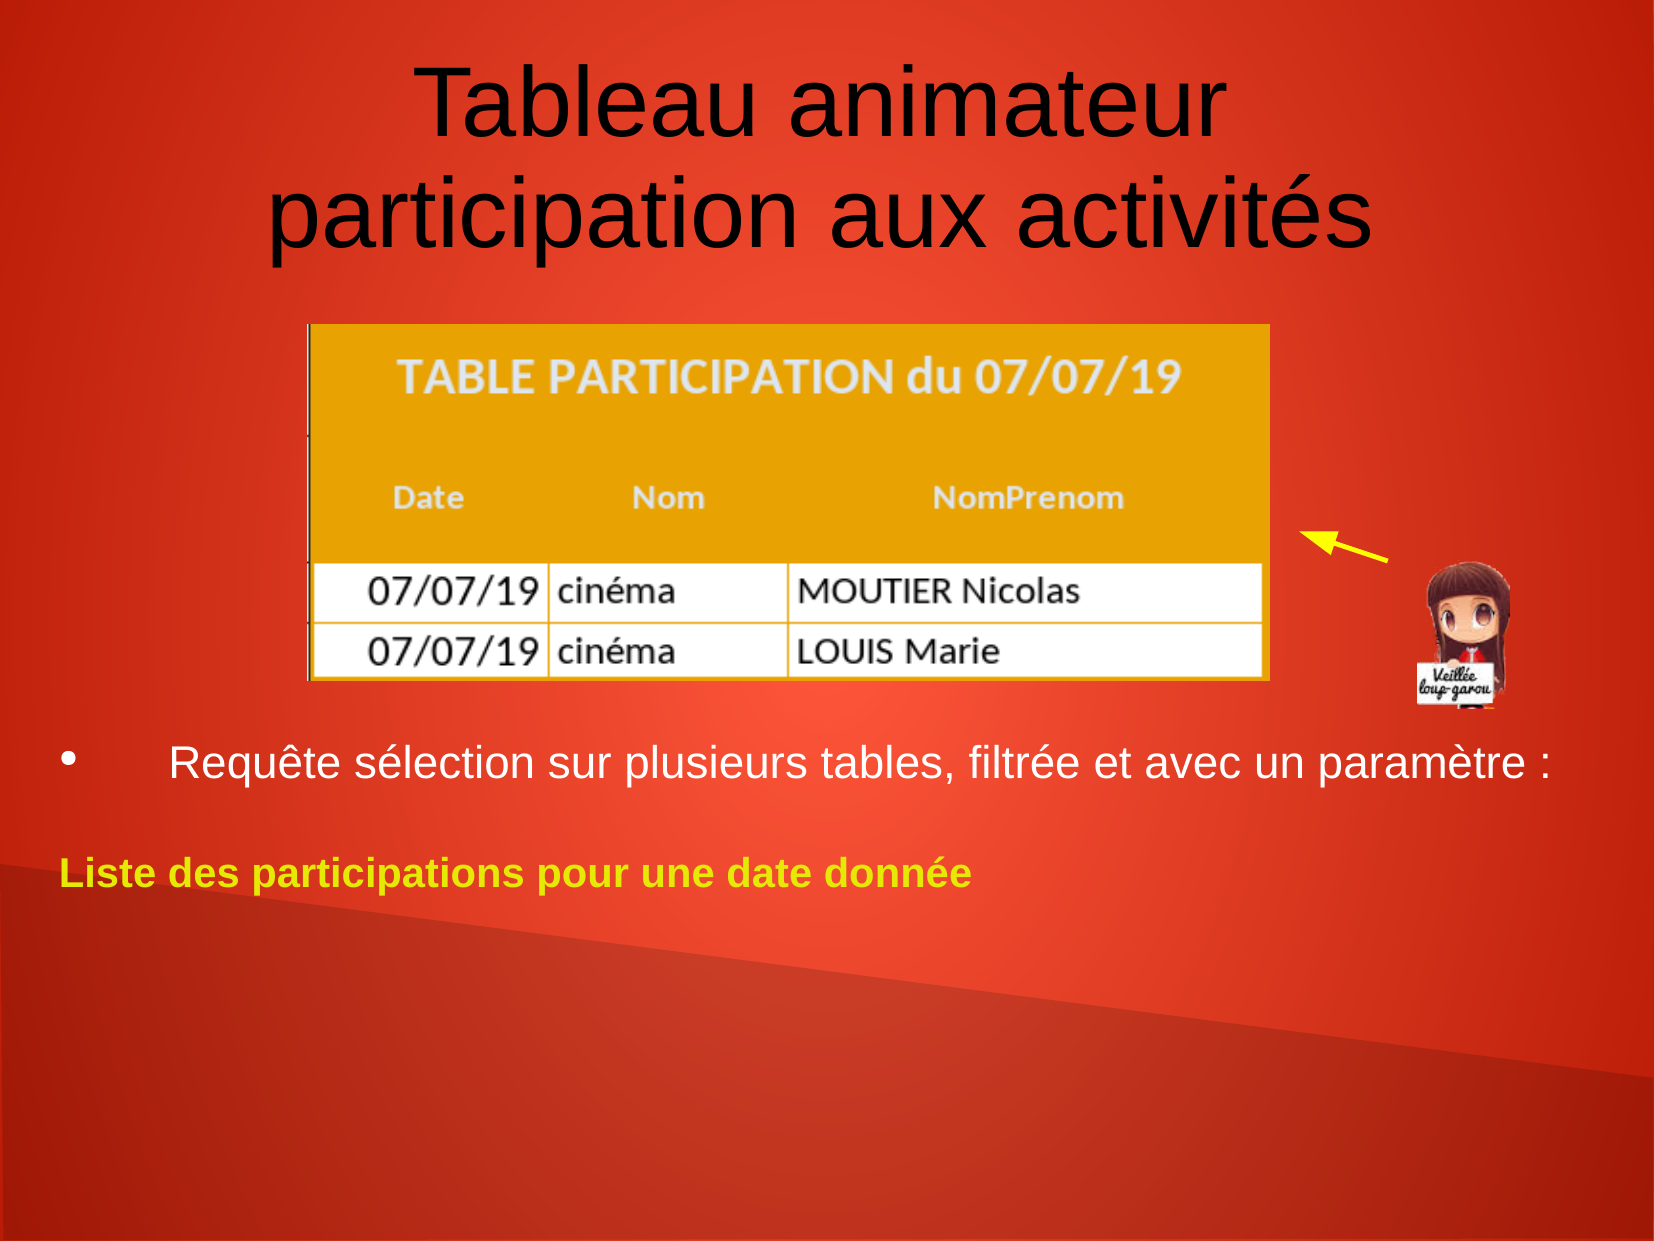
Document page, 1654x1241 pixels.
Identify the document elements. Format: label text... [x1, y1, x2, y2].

picture [307, 324, 1270, 681]
title Tableau animateur participation aux activités [76, 46, 1565, 269]
title Requête sélection sur plusieurs tables, filtrée et avec un paramètre : Liste des participations pour une date donnée [0, 710, 1595, 916]
picture [1417, 553, 1510, 709]
